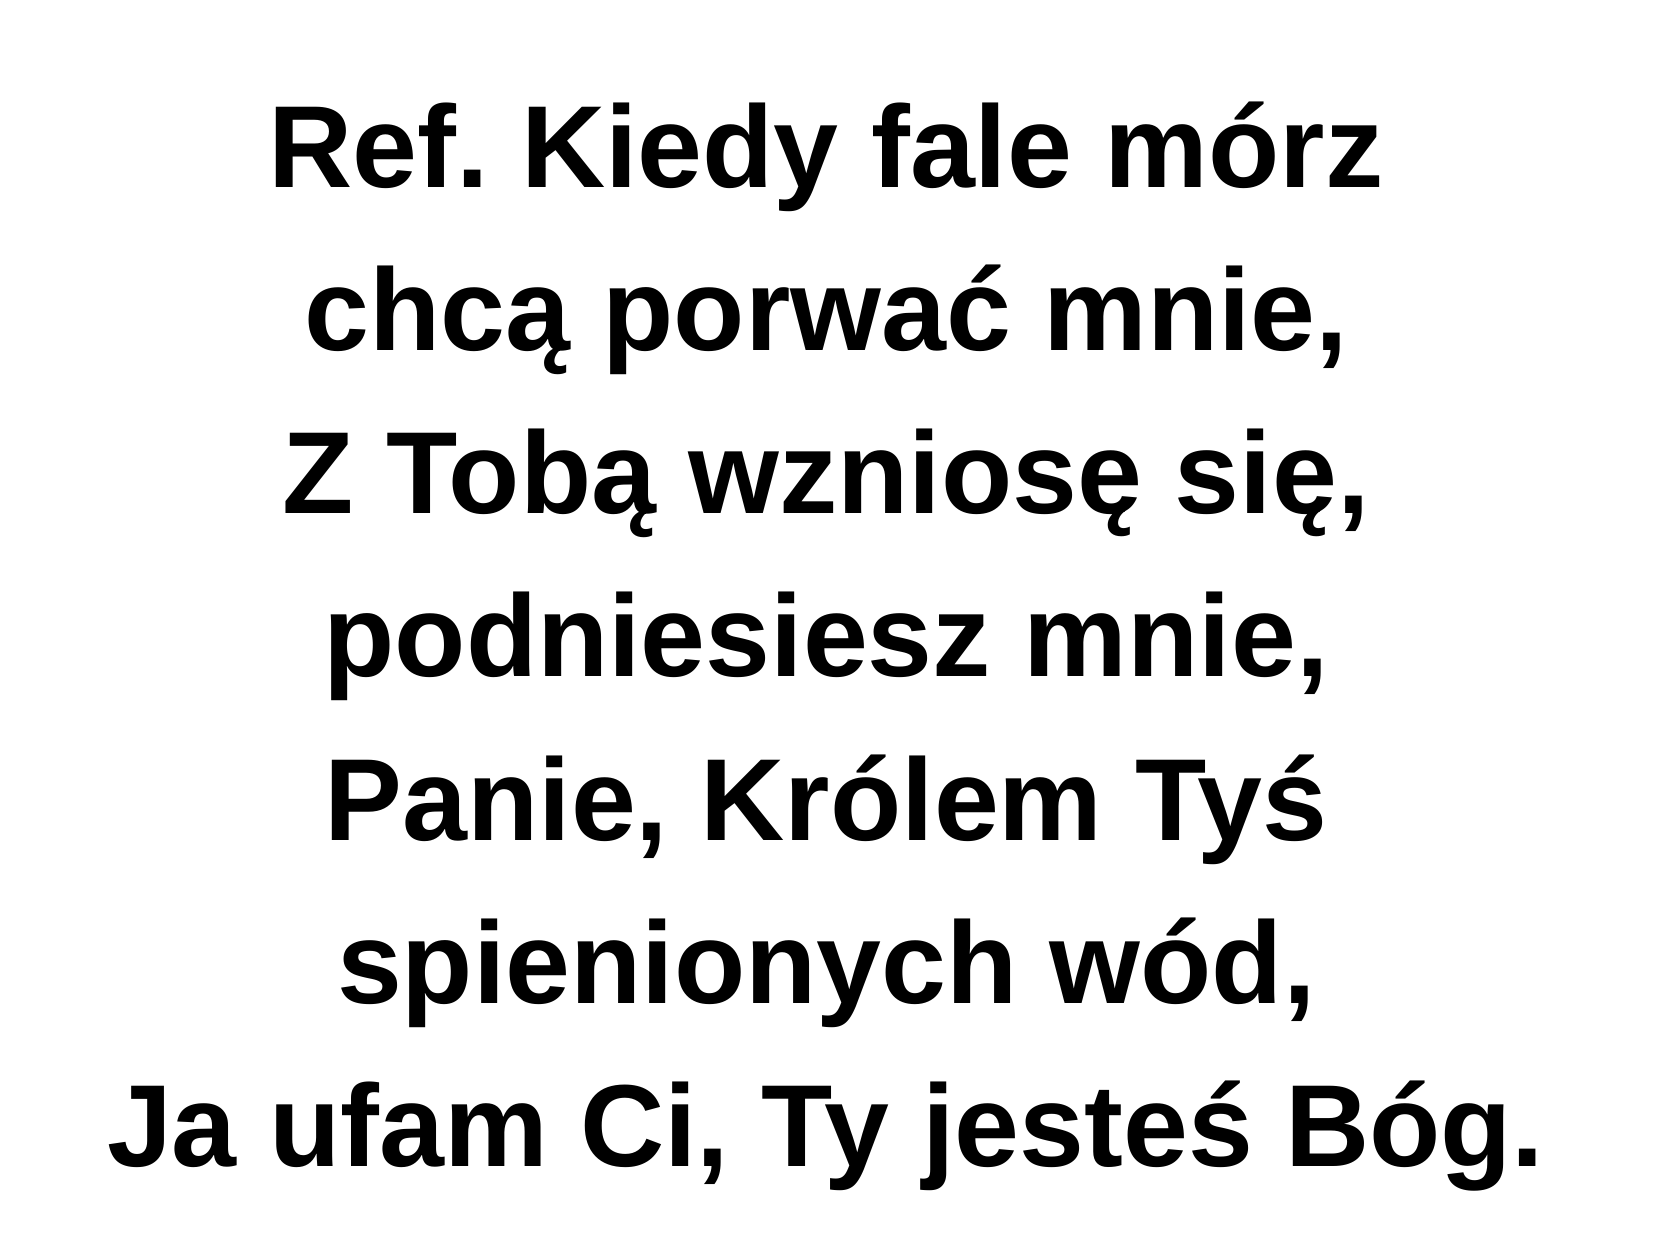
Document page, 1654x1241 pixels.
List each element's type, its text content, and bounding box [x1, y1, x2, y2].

subtitle Ref. Kiedy fale mórz chcą porwać mnie, Z Tobą wzniosę się, podniesiesz mnie, Panie, Królem Tyś spienionych wód, Ja ufam Ci, Ty jesteś Bóg. [0, 0, 1654, 1241]
